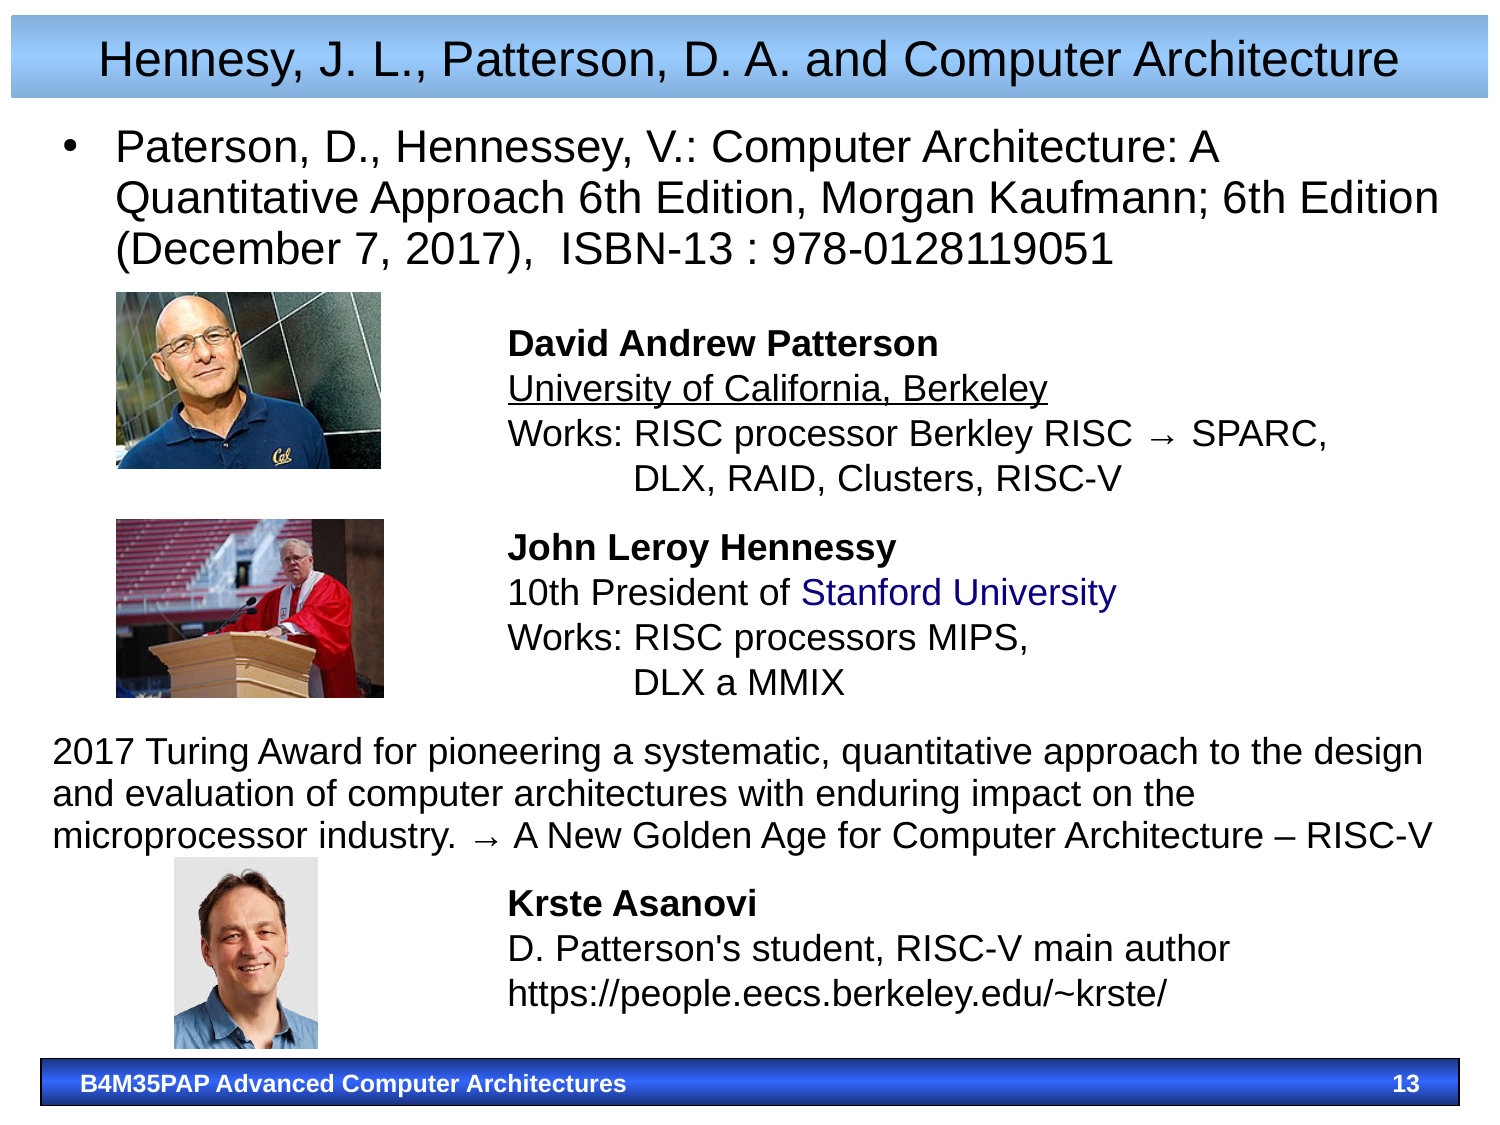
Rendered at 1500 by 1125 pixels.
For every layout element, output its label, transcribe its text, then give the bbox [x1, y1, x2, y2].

text_box John Leroy Hennessy 10th President of Stanford University Works: RISC processors MIPS, DLX a MMIX [492, 514, 1133, 711]
text_box 2017 Turing Award for pioneering a systematic, quantitative approach to the design and evaluation of computer architectures with enduring impact on the microprocessor industry. → A New Golden Age for Computer Architecture – RISC-V [37, 722, 1463, 864]
picture [116, 292, 381, 469]
text_box David Andrew Patterson University of California, Berkeley Works: RISC processor Berkley RISC → SPARC, DLX, RAID, Clusters, RISC-V [492, 310, 1350, 507]
text_box Paterson, D., Hennessey, V.: Computer Architecture: A Quantitative Approach 6th Edition, Morgan Kaufmann; 6th Edition (December 7, 2017), ISBN-13 : 978-0128119051 [29, 113, 1477, 752]
picture [116, 519, 384, 698]
text_box Krste Asanovi D. Patterson's student, RISC-V main author https://people.eecs.berkeley.edu/~krste/ [492, 871, 1246, 1022]
title Hennesy, J. L., Patterson, D. A. and Computer Architecture [11, 15, 1489, 98]
picture [174, 857, 318, 1049]
